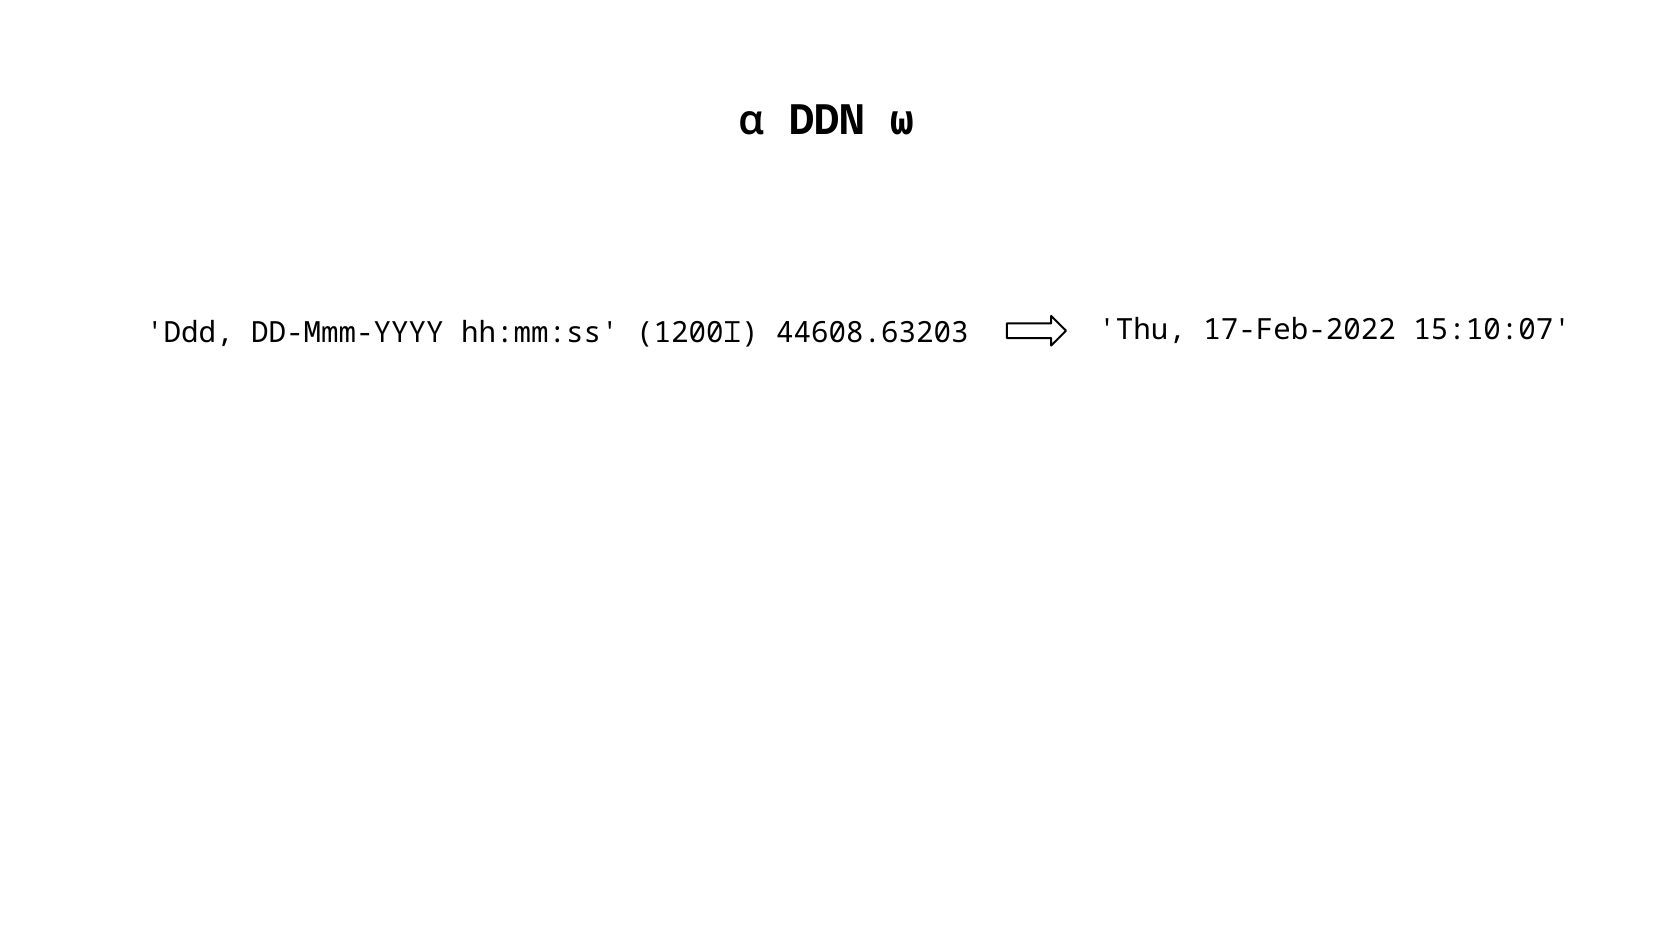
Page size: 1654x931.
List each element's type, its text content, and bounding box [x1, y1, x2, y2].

text_box 'Ddd, DD-Mmm-YYYY hh:mm:ss' (1200⌶) 44608.63203 [67, 212, 984, 449]
text_box ⍺ DDN ⍵ [664, 0, 990, 237]
text_box 'Thu, 17-Feb-2022 15:10:07' [1054, 303, 1586, 352]
